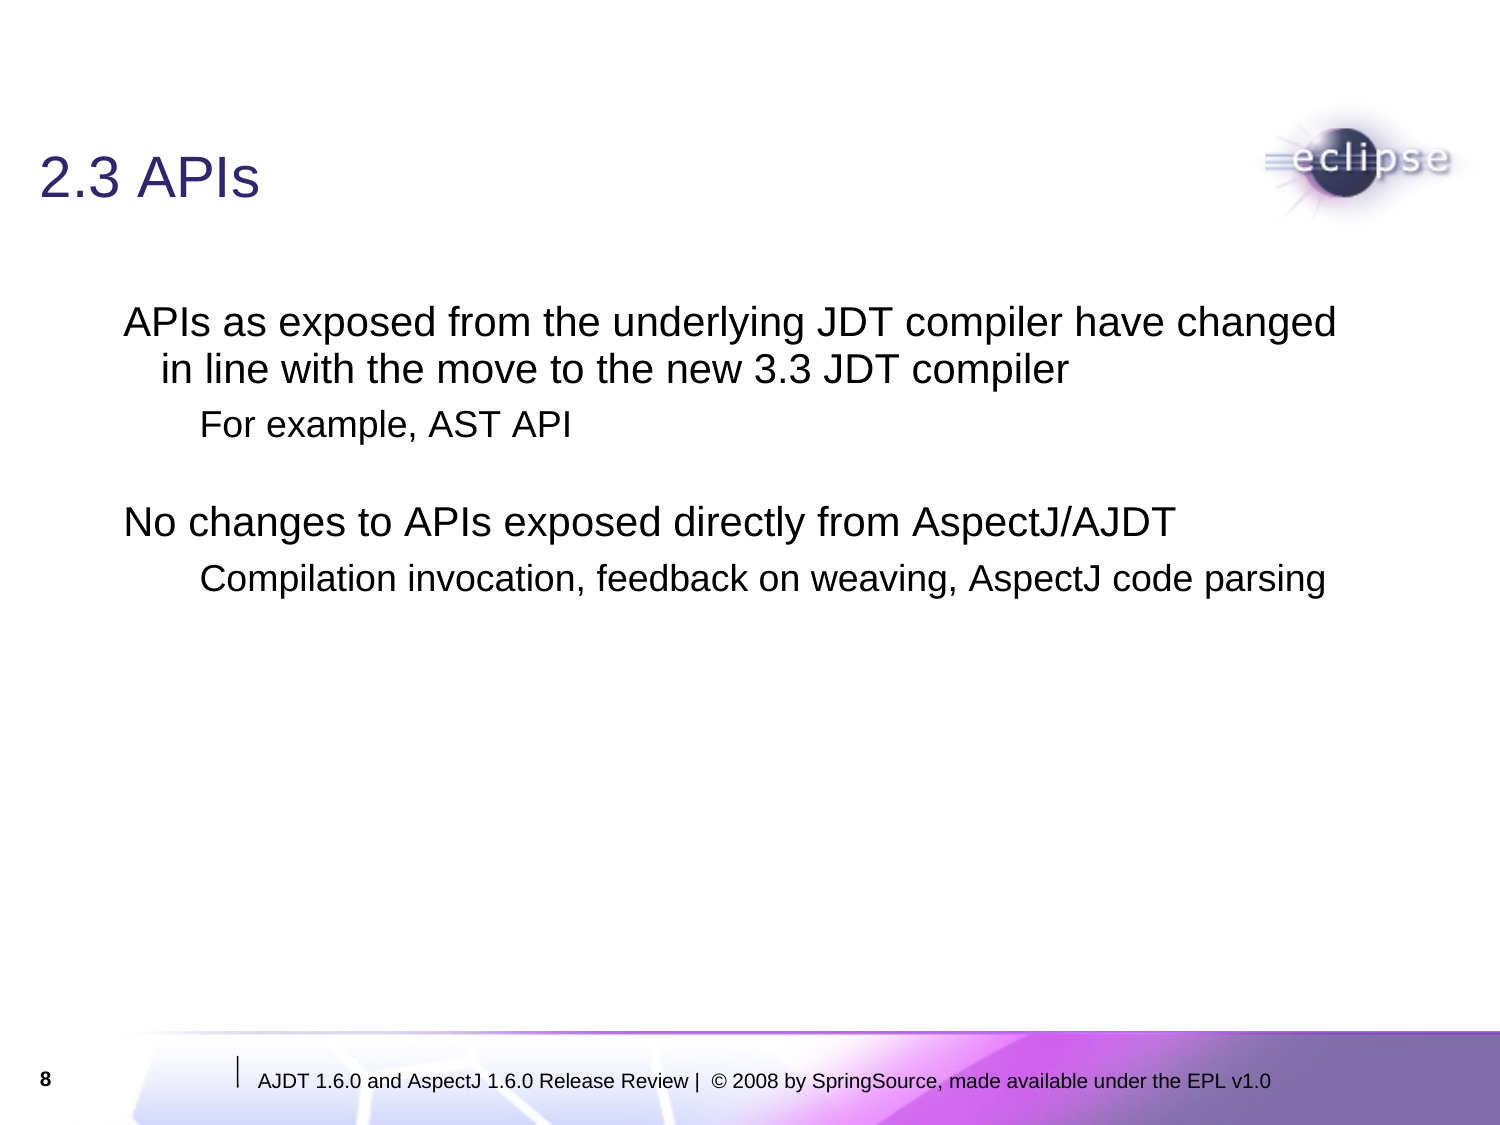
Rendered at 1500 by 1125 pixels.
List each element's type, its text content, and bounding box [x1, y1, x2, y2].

list APIs as exposed from the underlying JDT compiler have changed in line with the move to the new 3.3 JDT compiler For example, AST API No changes to APIs exposed directly from AspectJ/AJDT Compilation invocation, feedback on weaving, AspectJ code parsing [108, 291, 1378, 932]
picture [0, 1031, 1500, 1125]
picture [1234, 30, 1488, 284]
title 2.3 APIs [25, 142, 1378, 225]
